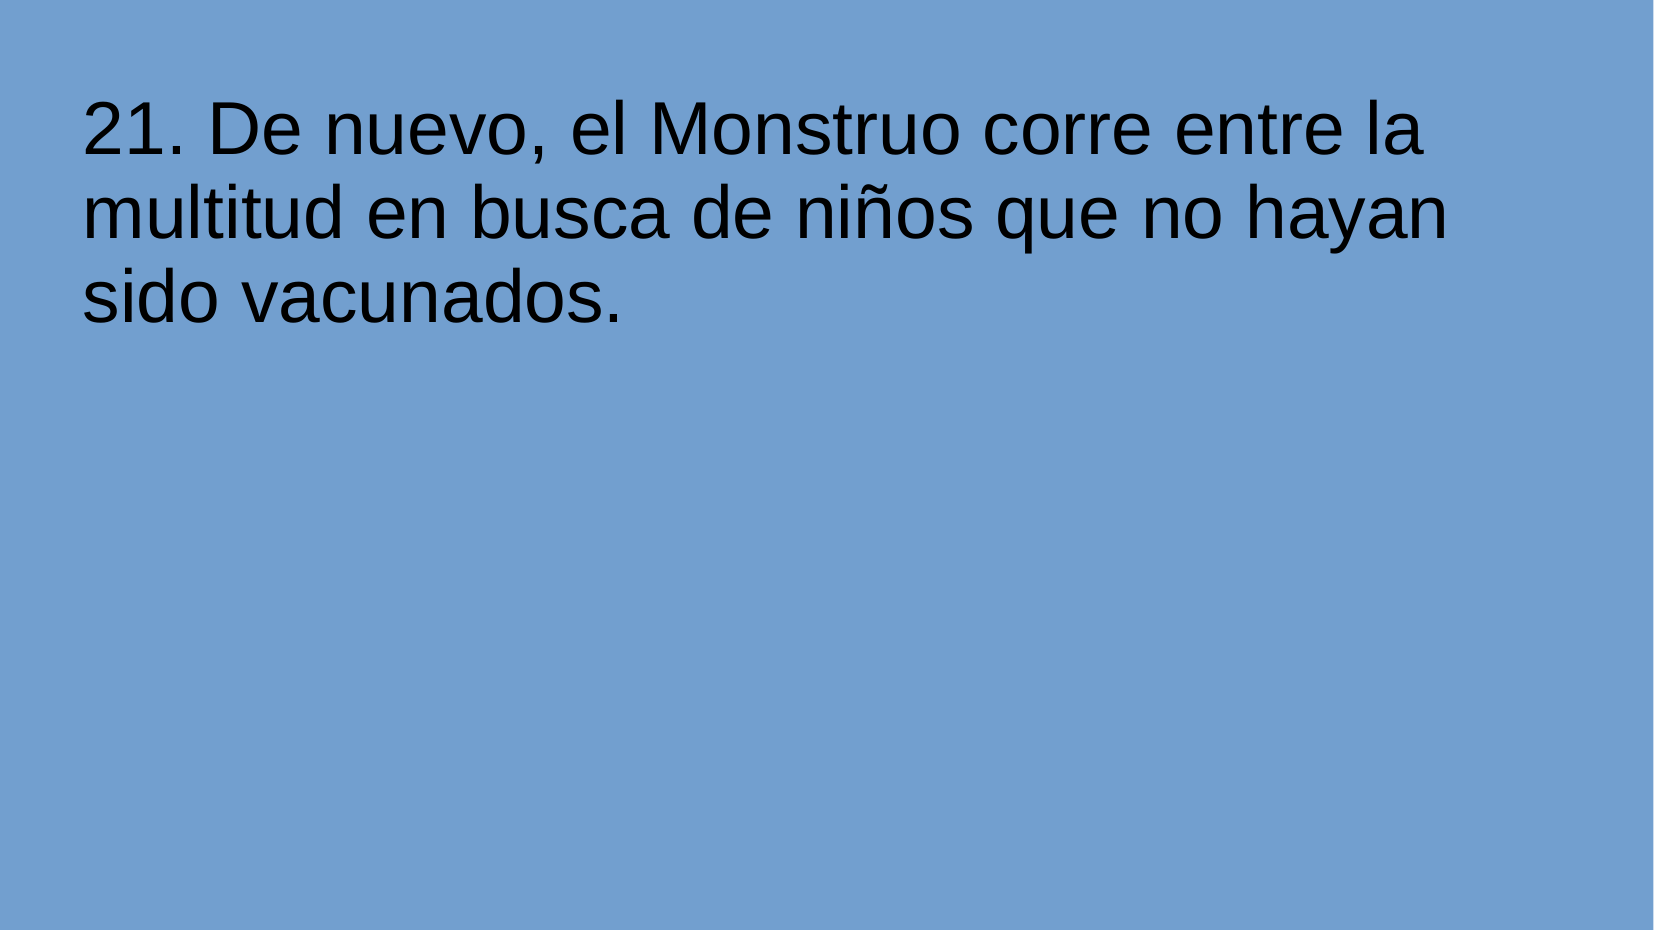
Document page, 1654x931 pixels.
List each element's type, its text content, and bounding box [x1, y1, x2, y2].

list 21. De nuevo, el Monstruo corre entre la multitud en busca de niños que no hayan sido vacunados. [82, 86, 1571, 626]
